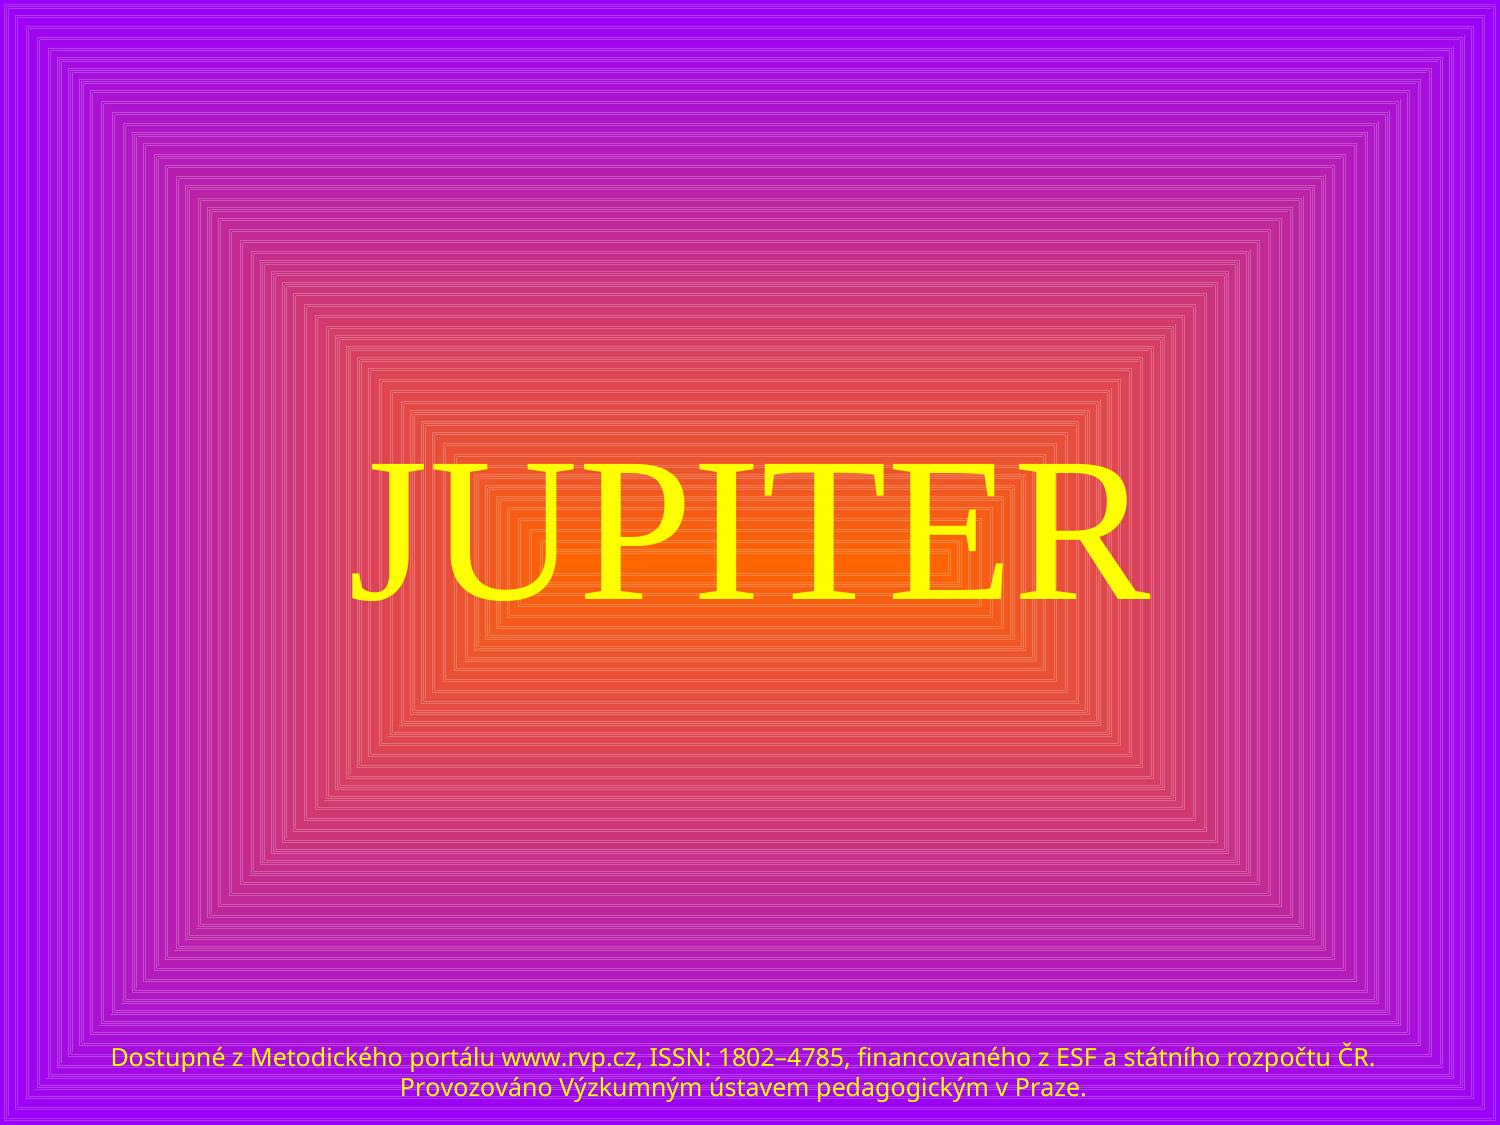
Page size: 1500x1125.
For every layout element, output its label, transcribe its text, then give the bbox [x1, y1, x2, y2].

text_box Dostupné z Metodického portálu www.rvp.cz, ISSN: 1802–4785, financovaného z ESF a státního rozpočtu ČR. Provozováno Výzkumným ústavem pedagogickým v Praze. [35, 1041, 1454, 1102]
text_box JUPITER [0, 385, 1500, 649]
